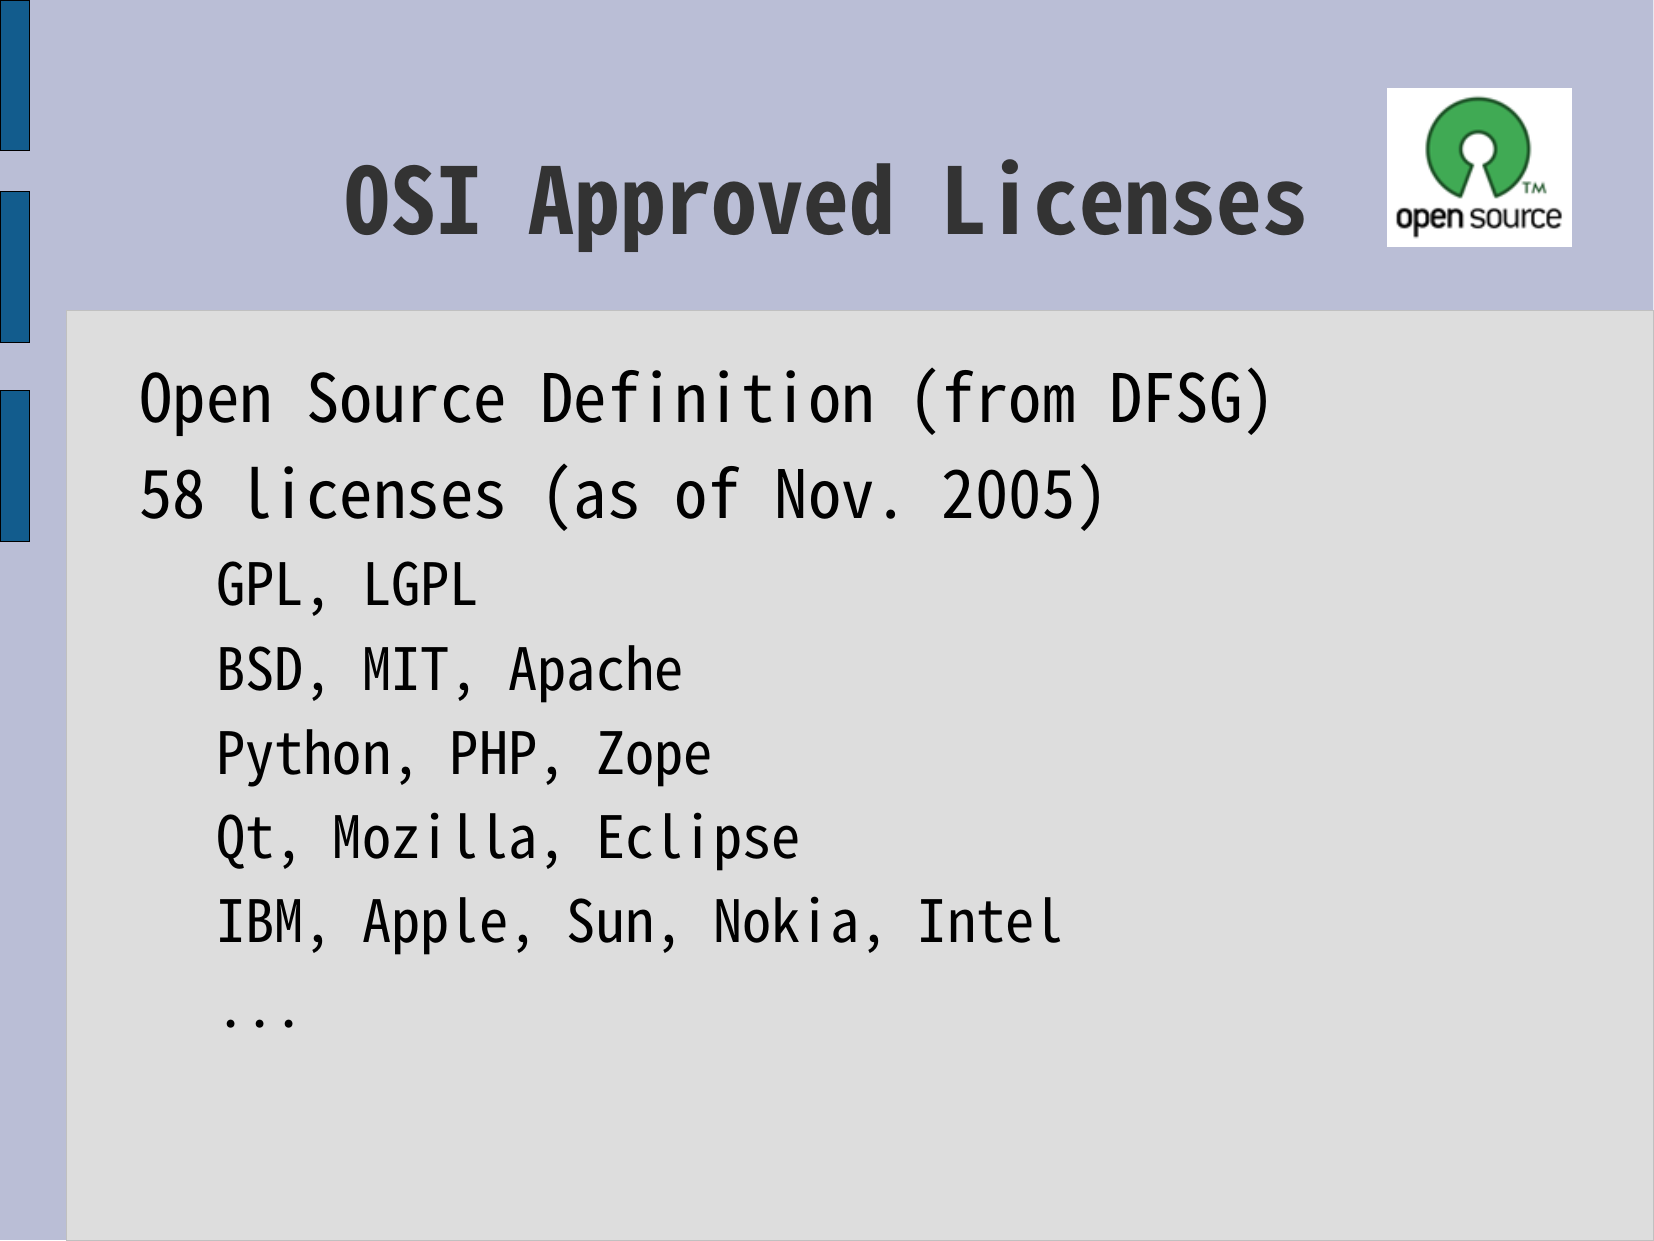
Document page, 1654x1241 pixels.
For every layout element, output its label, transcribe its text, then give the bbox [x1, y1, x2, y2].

picture [1387, 88, 1572, 247]
list Open Source Definition (from DFSG) 58 licenses (as of Nov. 2005) GPL, LGPL BSD, MIT, Apache Python, PHP, Zope Qt, Mozilla, Eclipse IBM, Apple, Sun, Nokia, Intel ... [121, 344, 1565, 1127]
title OSI Approved Licenses [121, 91, 1534, 299]
